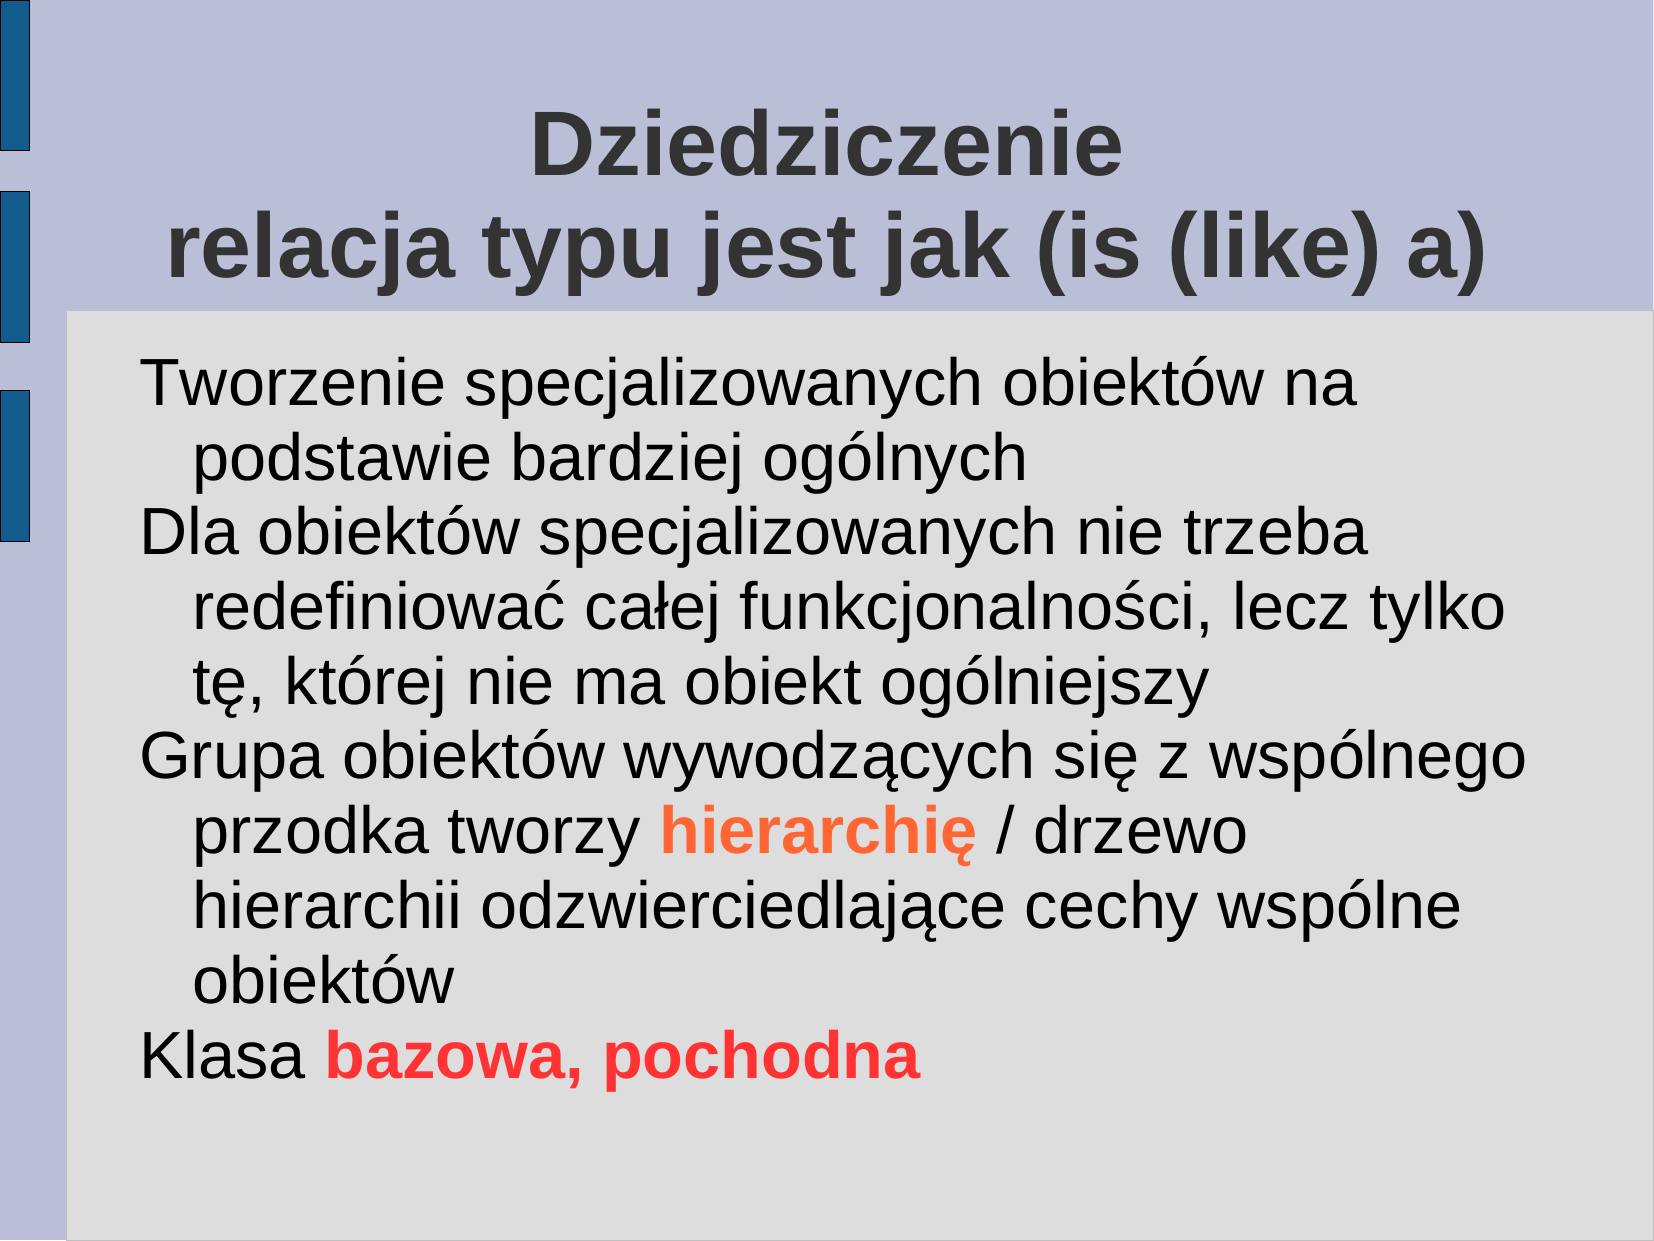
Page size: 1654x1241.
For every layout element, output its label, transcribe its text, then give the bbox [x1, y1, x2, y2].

title Dziedziczenie relacja typu jest jak (is (like) a) [121, 92, 1534, 298]
list Tworzenie specjalizowanych obiektów na podstawie bardziej ogólnych Dla obiektów specjalizowanych nie trzeba redefiniować całej funkcjonalności, lecz tylko tę, której nie ma obiekt ogólniejszy Grupa obiektów wywodzących się z wspólnego przodka tworzy hierarchię / drzewo hierarchii odzwierciedlające cechy wspólne obiektów Klasa bazowa, pochodna [121, 344, 1534, 1112]
